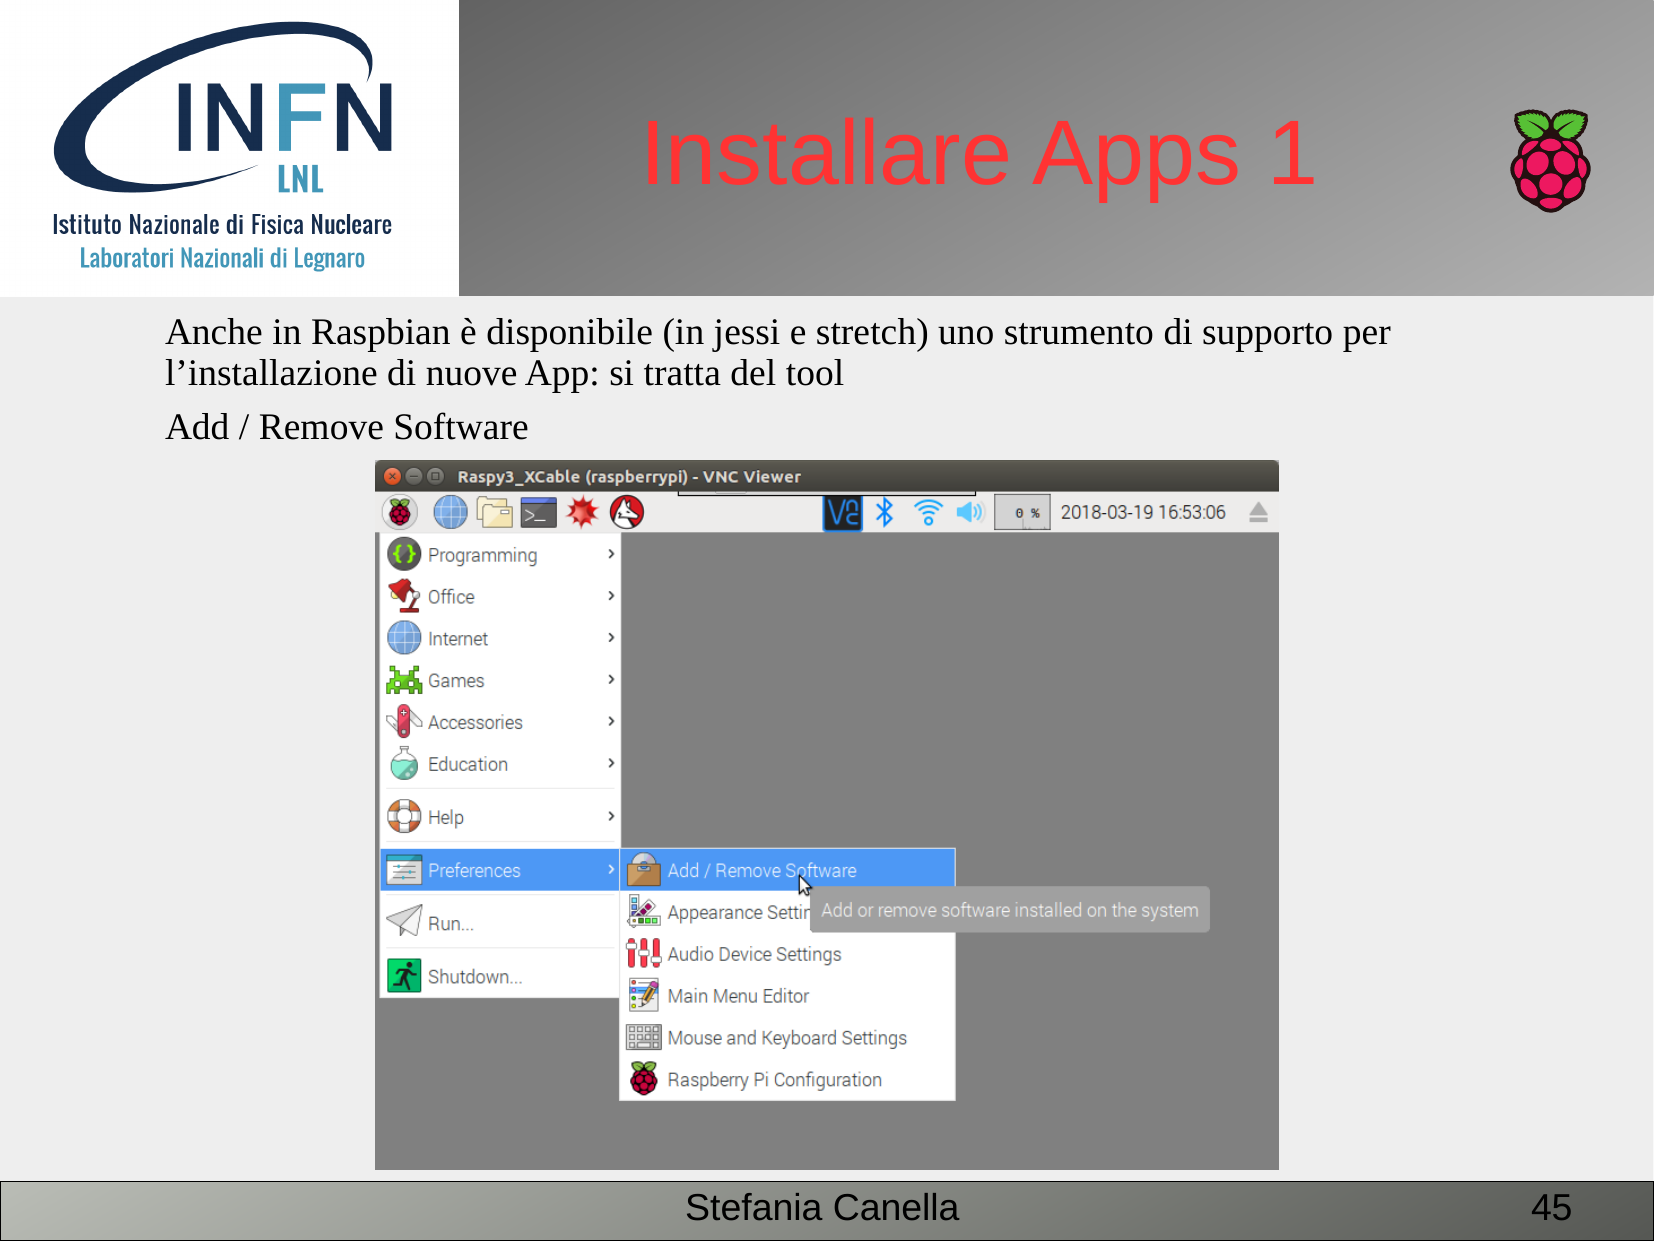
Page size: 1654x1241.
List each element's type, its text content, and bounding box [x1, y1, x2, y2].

text_box [984, 1181, 1516, 1241]
text_box Anche in Raspbian è disponibile (in jessi e stretch) uno strumento di supporto per l’installazione di nuove App: si tratta del tool Add / Remove Software [105, 304, 1548, 454]
picture [0, 0, 459, 297]
picture [375, 460, 1279, 1170]
text_box <number> [1516, 1178, 1654, 1241]
text_box [0, 1181, 670, 1241]
text_box [459, 0, 1654, 296]
title Installare Apps 1 [459, 49, 1571, 257]
text_box Stefania Canella [670, 1178, 984, 1241]
